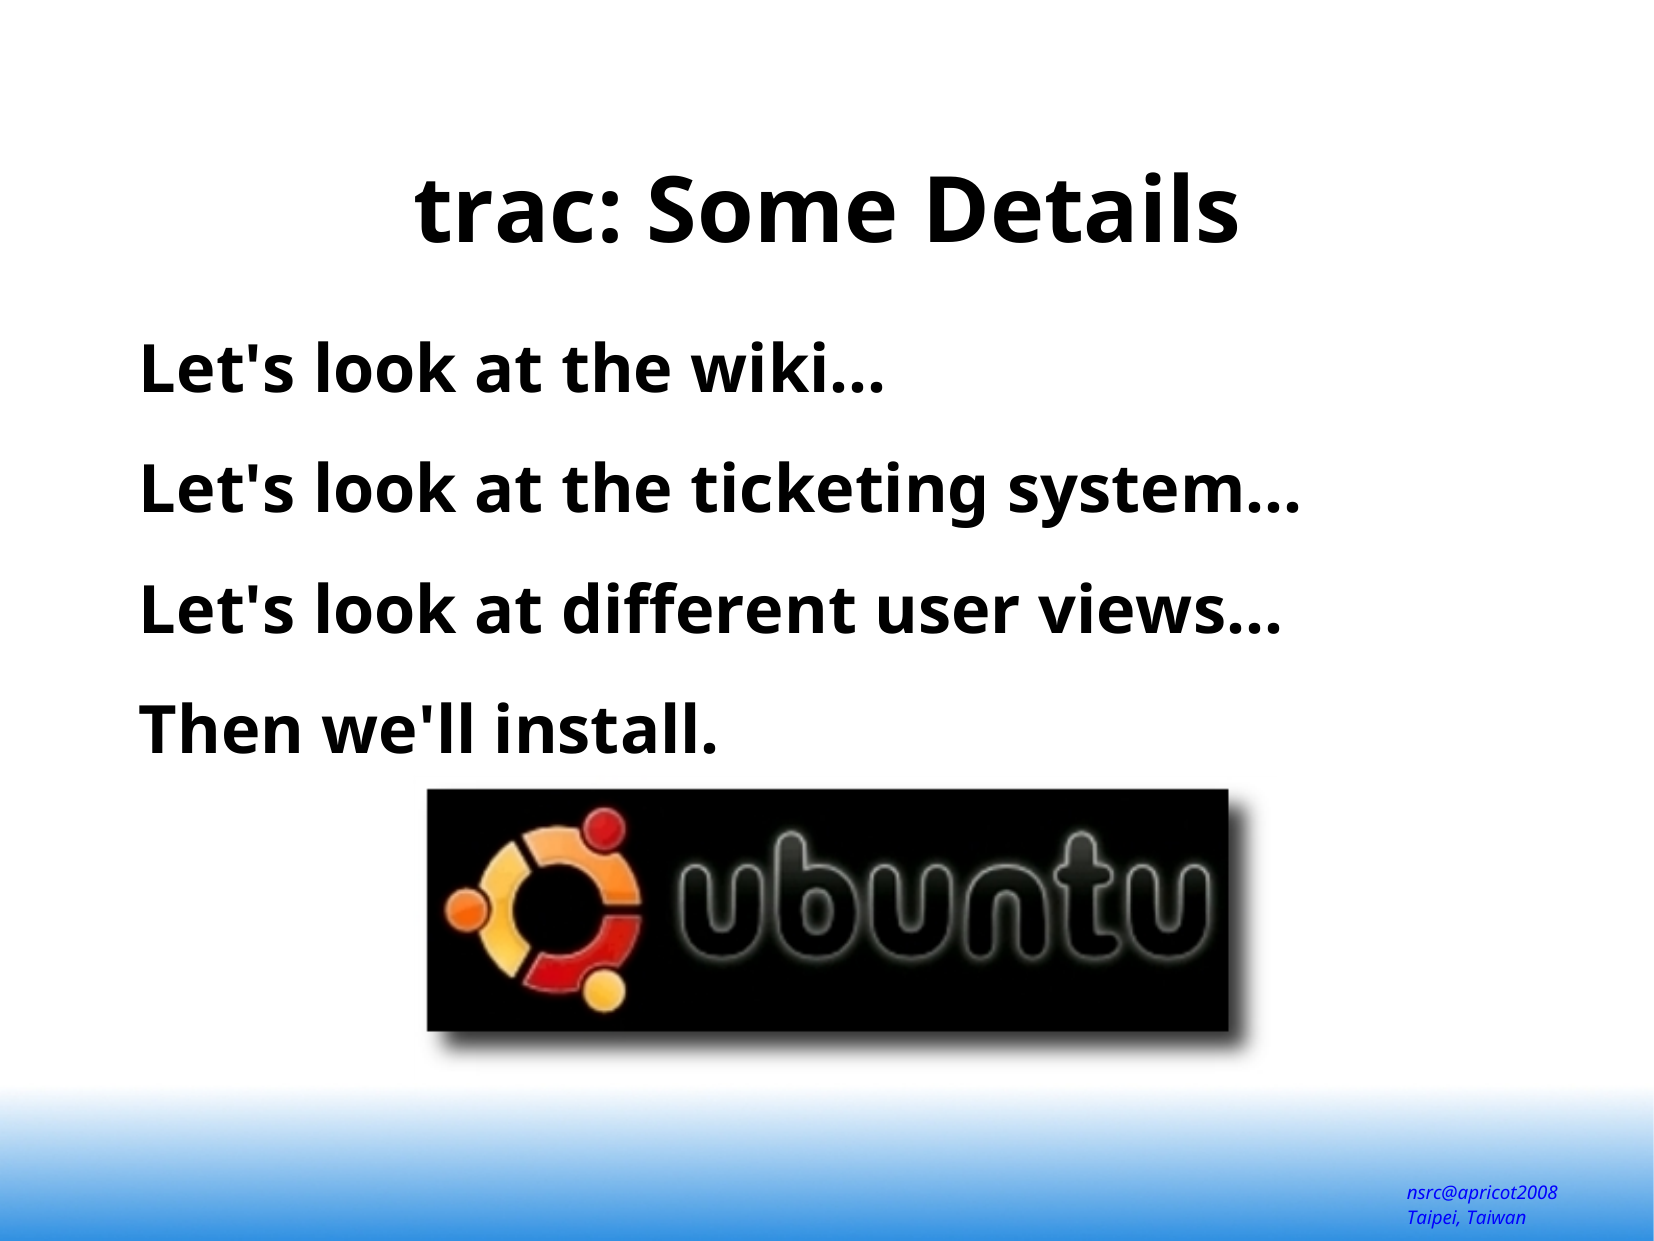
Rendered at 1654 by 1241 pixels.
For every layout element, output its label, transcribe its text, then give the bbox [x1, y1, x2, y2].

picture [413, 775, 1277, 1080]
list Let's look at the wiki... Let's look at the ticketing system... Let's look at different user views... Then we'll install. [121, 321, 1559, 1111]
picture [0, 1083, 1654, 1241]
title trac: Some Details [121, 102, 1534, 311]
